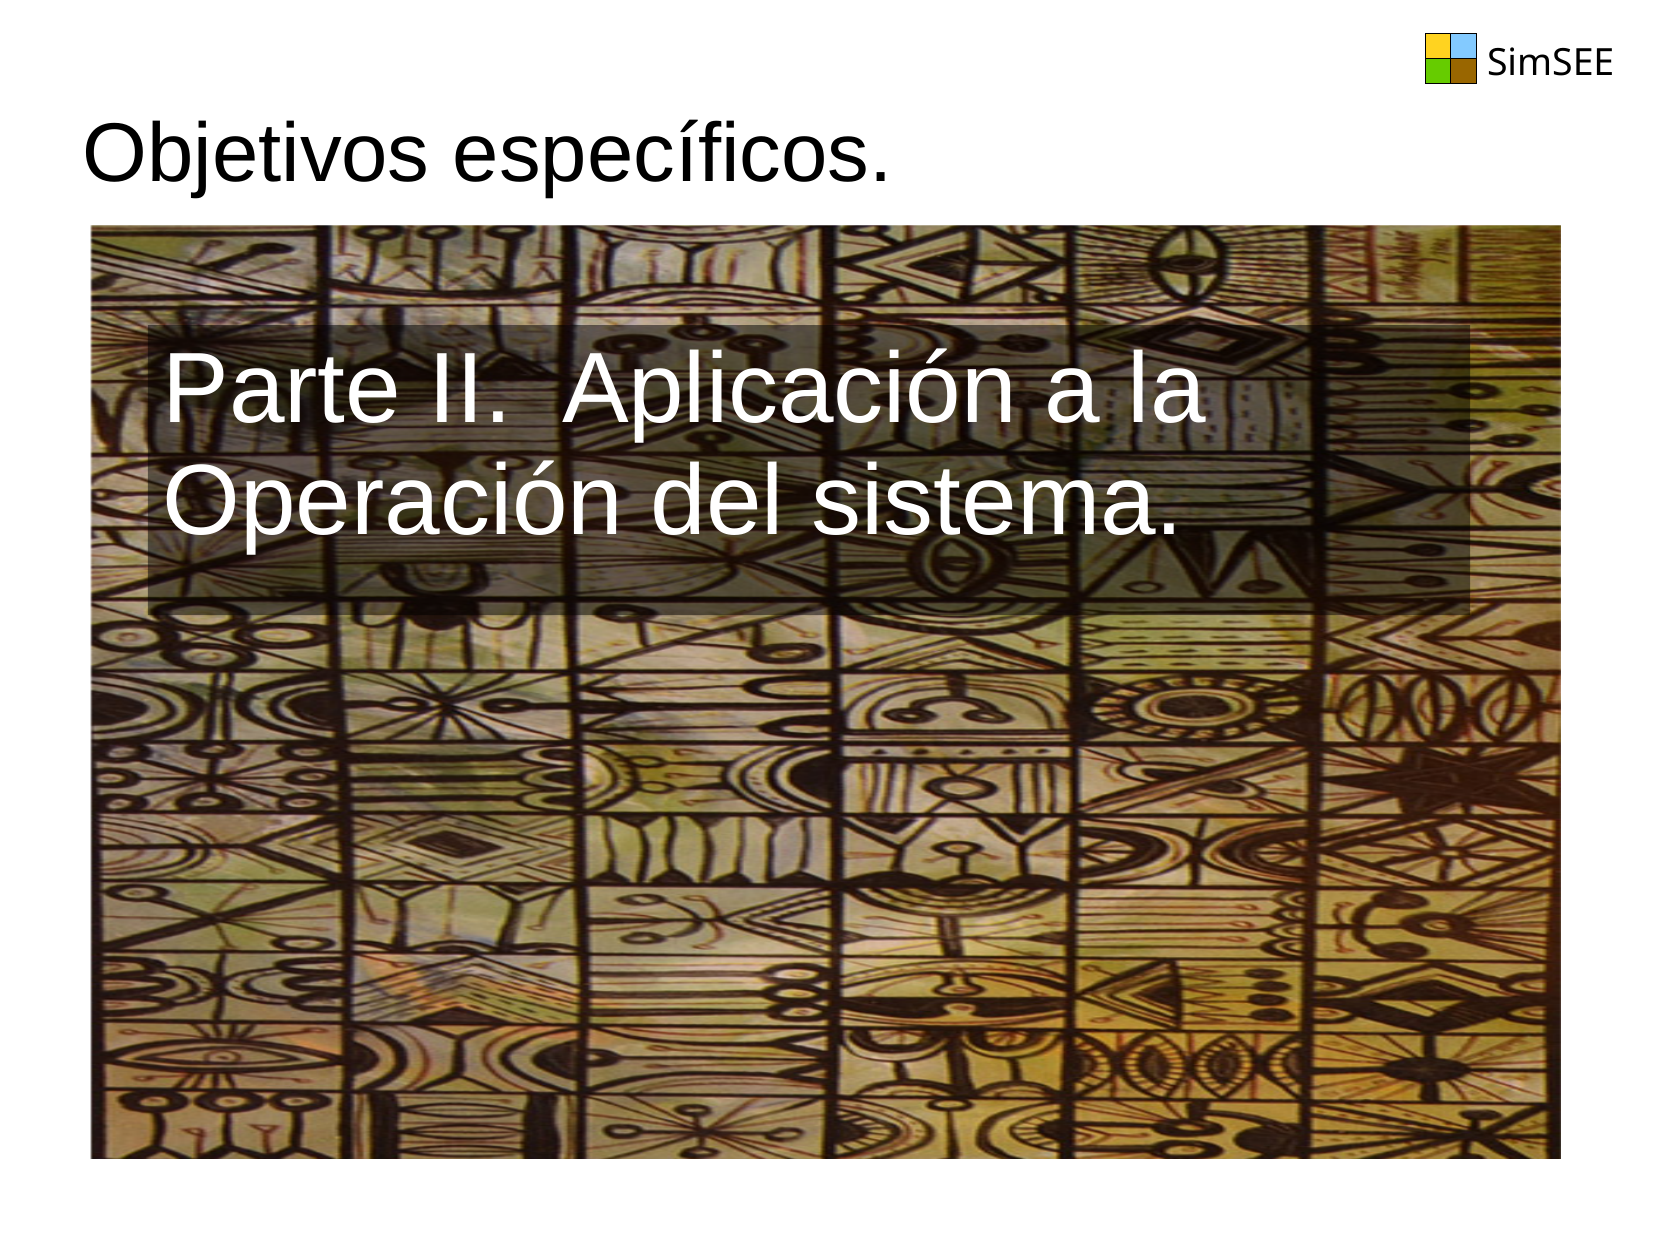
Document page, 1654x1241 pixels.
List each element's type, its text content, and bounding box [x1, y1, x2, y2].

title Objetivos específicos. [82, 49, 1571, 257]
text_box Parte II. Aplicación a la Operación del sistema. [147, 325, 1471, 616]
picture [90, 257, 1561, 1159]
